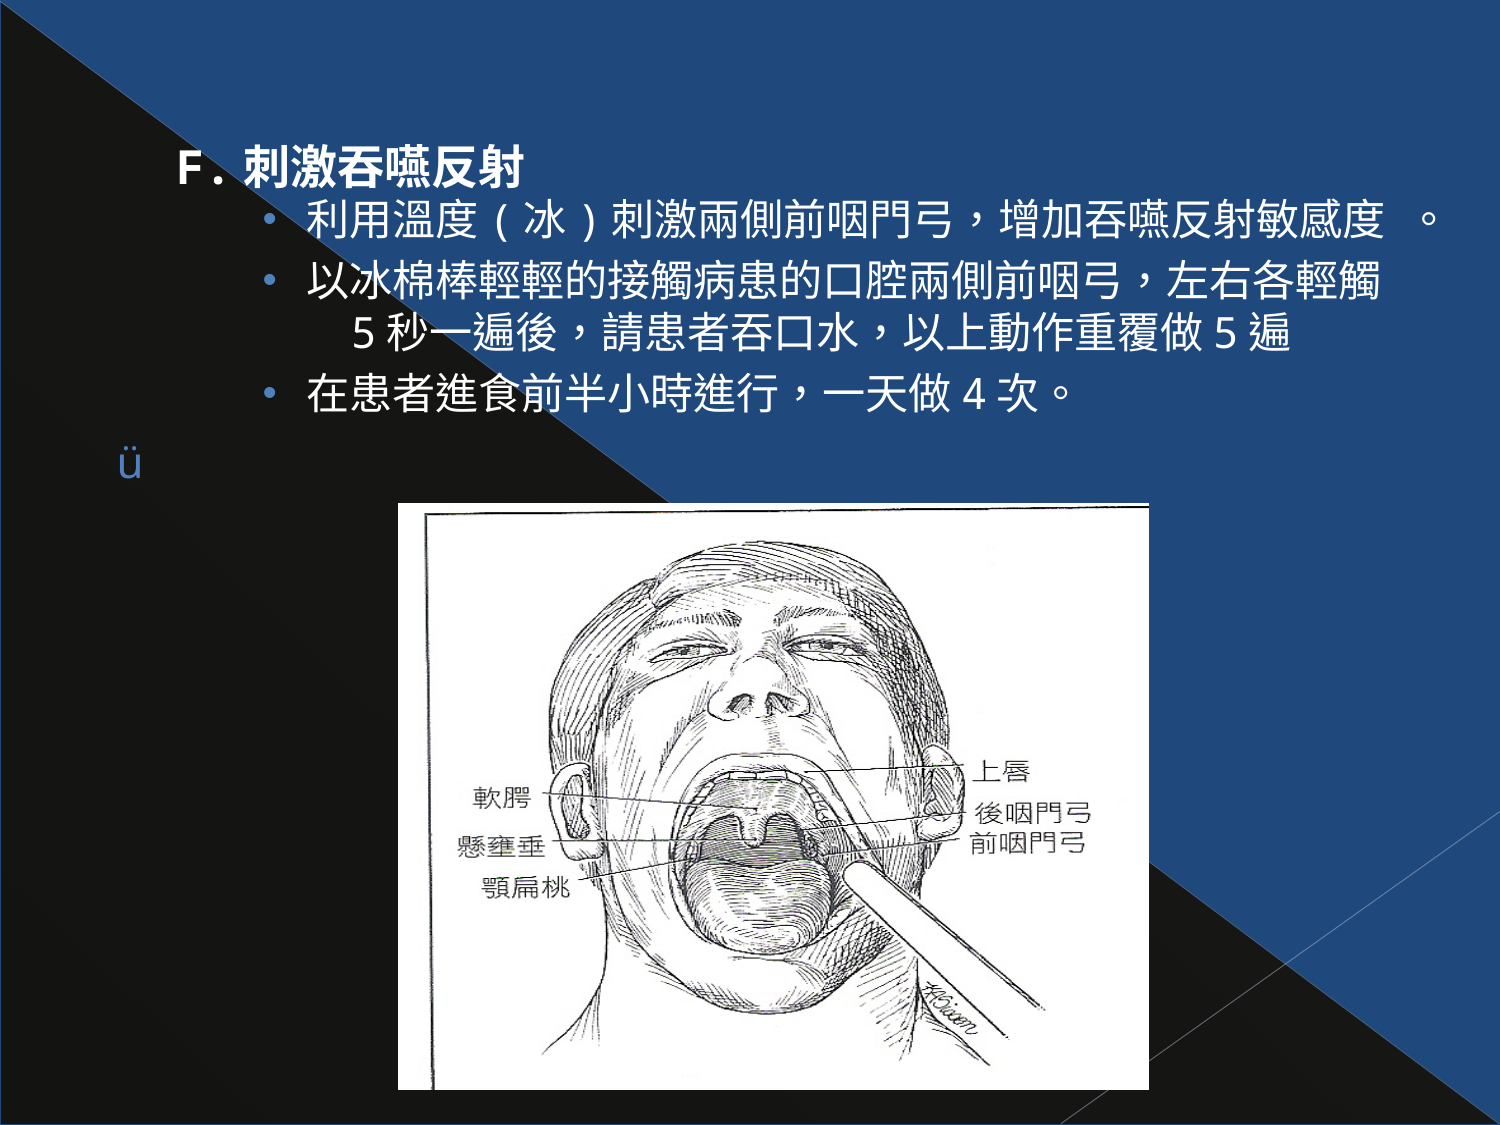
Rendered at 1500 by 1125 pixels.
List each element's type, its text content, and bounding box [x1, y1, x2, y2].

list F.刺激吞嚥反射 利用溫度(冰)刺激兩側前咽門弓，增加吞嚥反射敏感度 。 以冰棉棒輕輕的接觸病患的口腔兩側前咽弓，左右各輕觸5秒一遍後，請患者吞口水，以上動作重覆做5遍 在患者進食前半小時進行，一天做4次。 [82, 140, 1433, 468]
picture [398, 503, 1149, 1090]
